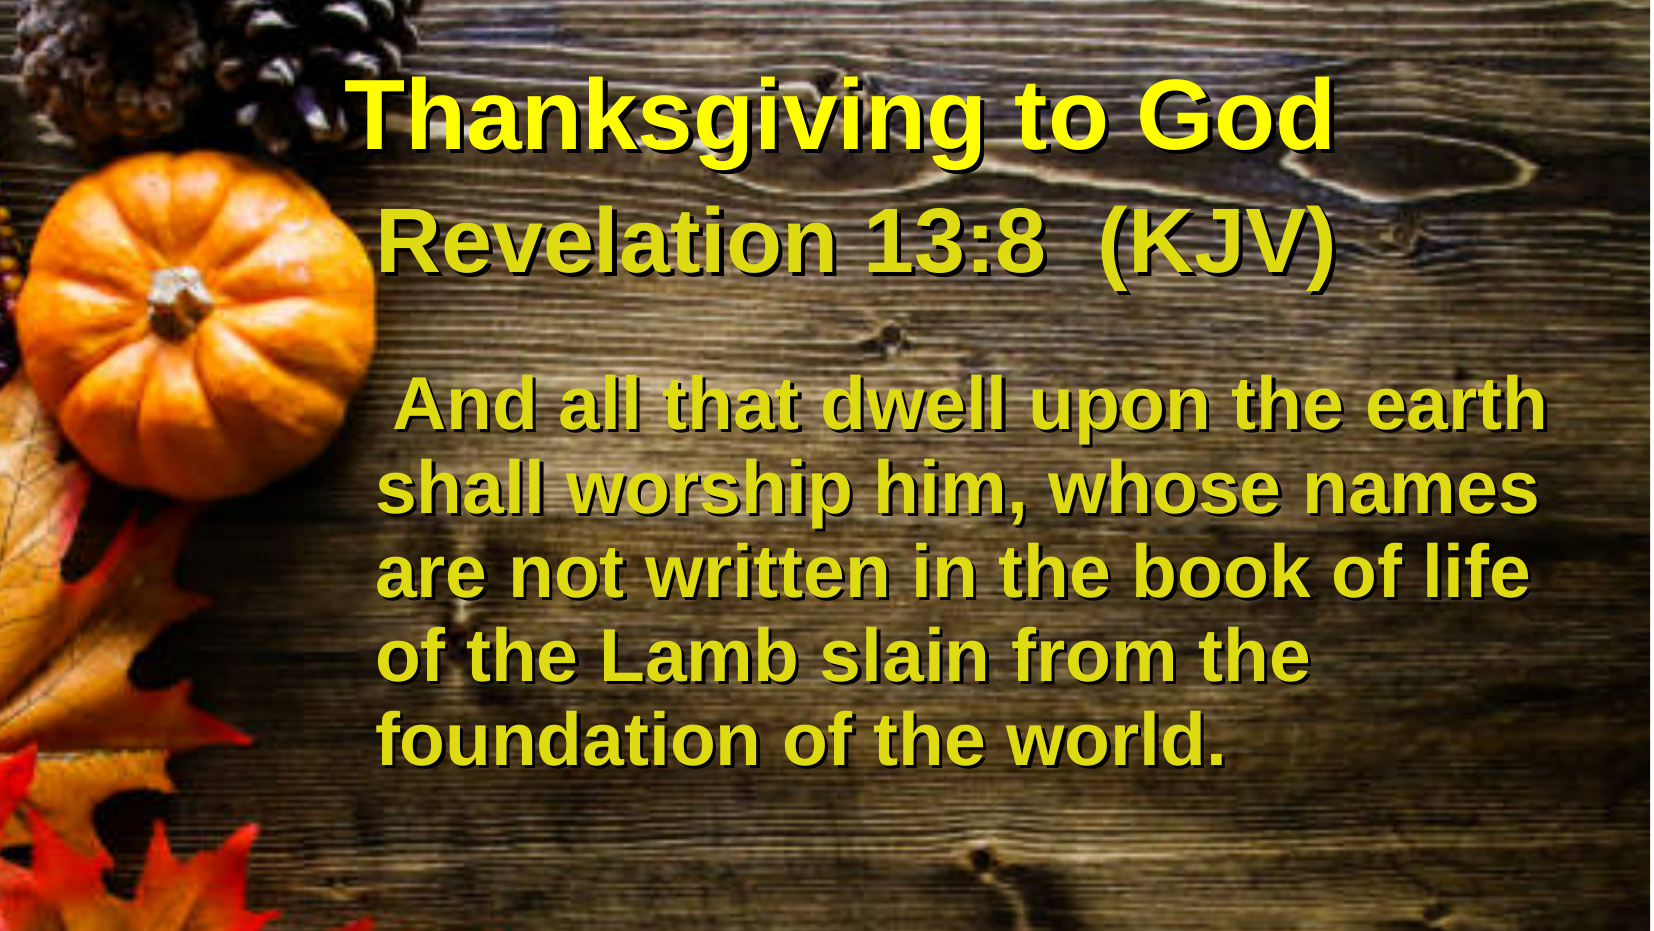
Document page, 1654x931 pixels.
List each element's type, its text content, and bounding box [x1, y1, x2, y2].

picture [0, 0, 1651, 931]
subtitle Revelation 13:8 (KJV) And all that dwell upon the earth shall worship him, whose names are not written in the book of life of the Lamb slain from the foundation of the world. [375, 189, 1621, 931]
title Thanksgiving to God [82, 37, 1571, 193]
